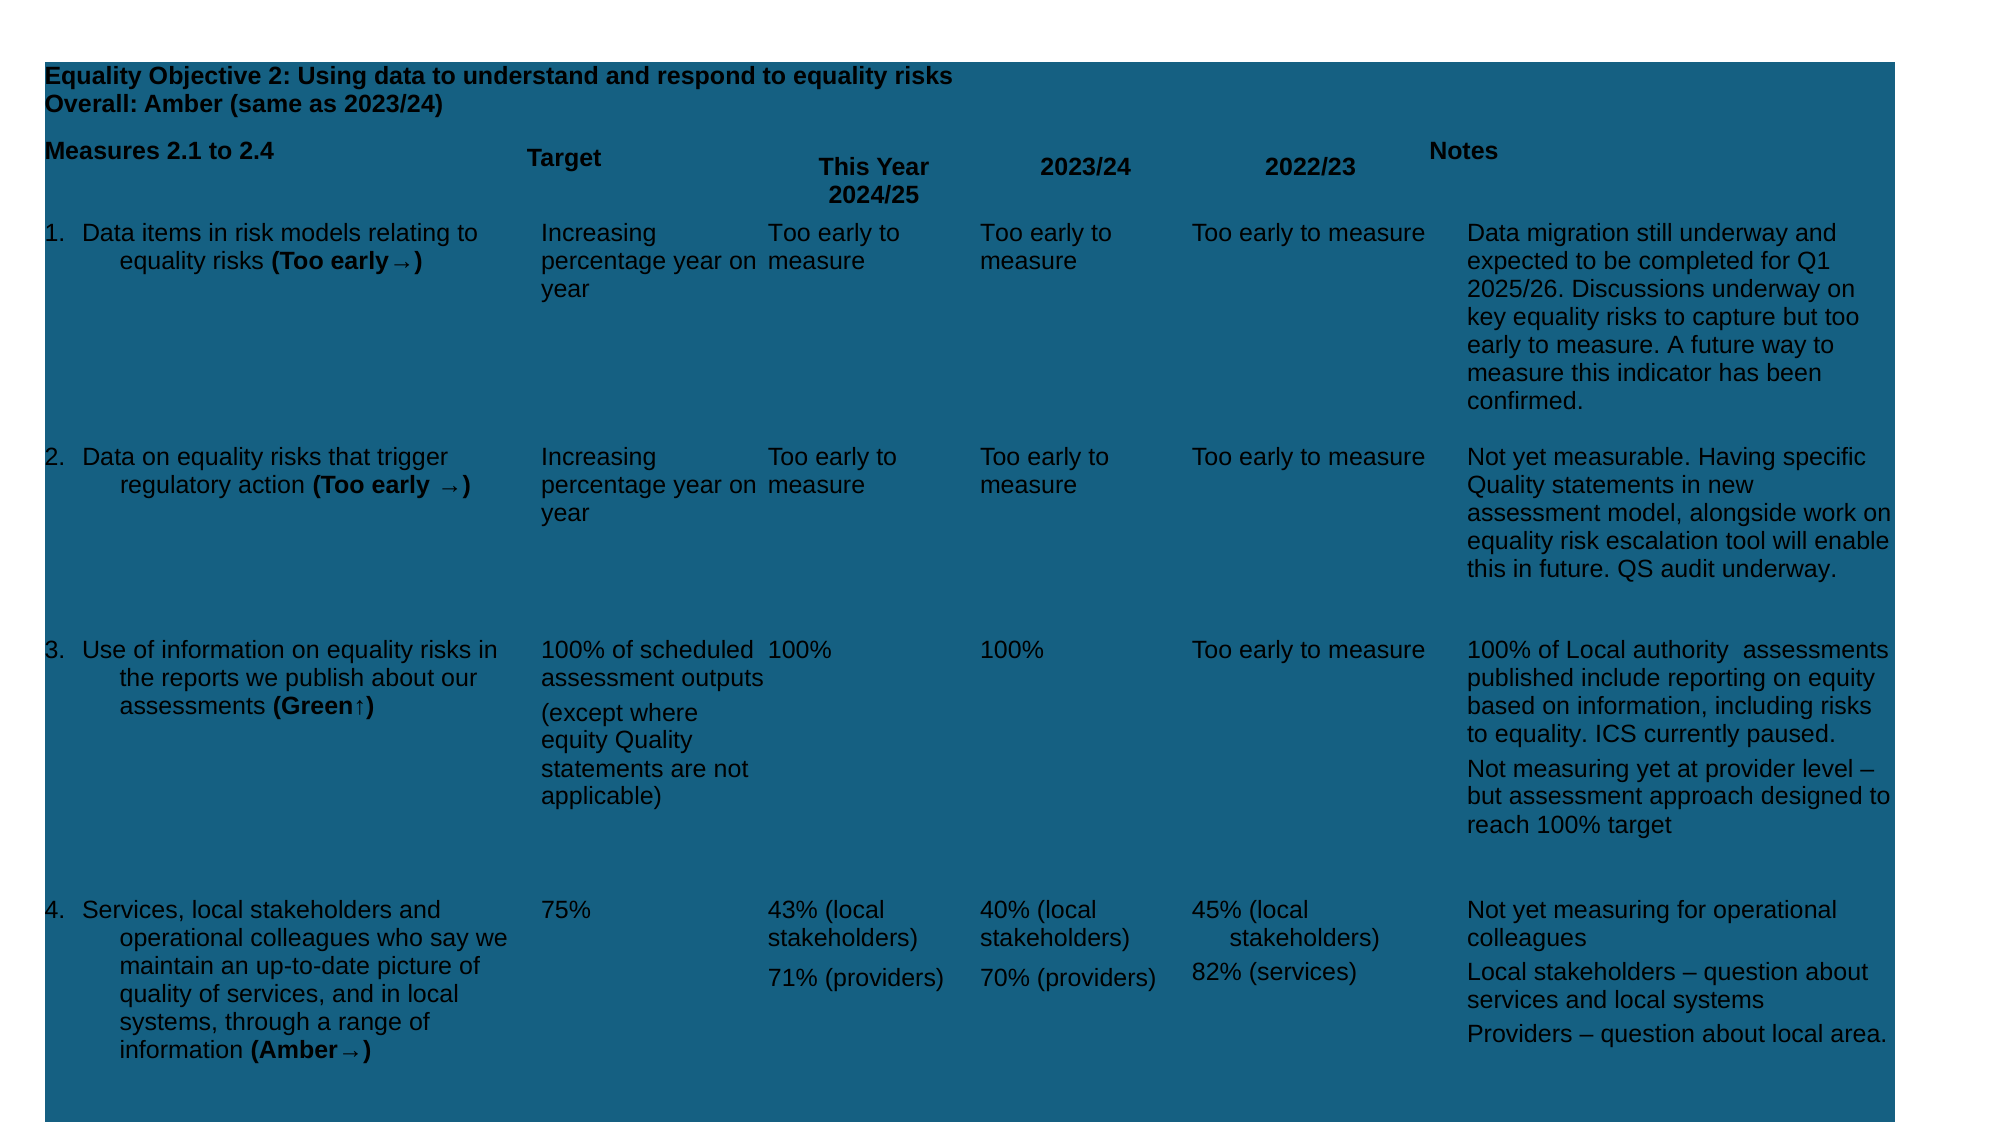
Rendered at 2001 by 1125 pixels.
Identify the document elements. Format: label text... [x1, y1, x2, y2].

title Measures of Success by Equality Objective 2022/25 EO2 [30, 28, 1956, 111]
table_cell 2022/23 [1192, 137, 1429, 219]
table_cell Services, local stakeholders and operational colleagues who say we maintain an up-to-date picture of quality of services, and in local systems, through a range of information (Amber→) [45, 896, 527, 1122]
table_cell Data on equality risks that trigger regulatory action (Too early →) [45, 442, 527, 636]
table_cell Not yet measurable. Having specific Quality statements in new assessment model, alongside work on equality risk escalation tool will enable this in future. QS audit underway. [1429, 442, 1895, 636]
table_cell Too early to measure [980, 442, 1192, 636]
table_cell 100% [768, 636, 980, 896]
table_cell Data items in risk models relating to equality risks (Too early→) [45, 219, 527, 442]
table_cell Increasing percentage year on year [527, 442, 768, 636]
table_cell Too early to measure [1192, 442, 1429, 636]
table_cell 2023/24 [980, 137, 1192, 219]
table_cell 43% (local stakeholders) 71% (providers) [768, 896, 980, 1122]
table_cell Too early to measure [1192, 219, 1429, 442]
table_cell Notes [1429, 137, 1895, 219]
table_cell 100% [980, 636, 1192, 896]
table_cell Too early to measure [1192, 636, 1429, 896]
table_cell 75% [527, 896, 768, 1122]
table_cell Target [527, 137, 768, 219]
table_cell Increasing percentage year on year [527, 219, 768, 442]
table_cell Use of information on equality risks in the reports we publish about our assessments (Green↑) [45, 636, 527, 896]
table_cell 40% (local stakeholders) 70% (providers) [980, 896, 1192, 1122]
table_cell Not yet measuring for operational colleagues Local stakeholders – question about services and local systems Providers – question about local area. [1429, 896, 1895, 1122]
table_cell 100% of scheduled assessment outputs (except where equity Quality statements are not applicable) [527, 636, 768, 896]
table_cell 45% (local stakeholders) 82% (services) [1192, 896, 1429, 1122]
table_cell This Year 2024/25 [768, 137, 980, 219]
table_cell Too early to measure [768, 219, 980, 442]
table_cell Too early to measure [980, 219, 1192, 442]
table_cell Too early to measure [768, 442, 980, 636]
table_cell Data migration still underway and expected to be completed for Q1 2025/26. Discussions underway on key equality risks to capture but too early to measure. A future way to measure this indicator has been confirmed. [1429, 219, 1895, 442]
table_header Equality Objective 2: Using data to understand and respond to equality risks Overall: Amber (same as 2023/24) [45, 62, 1895, 137]
table_cell Measures 2.1 to 2.4 [45, 137, 527, 219]
table_cell 100% of Local authority assessments published include reporting on equity based on information, including risks to equality. ICS currently paused. Not measuring yet at provider level – but assessment approach designed to reach 100% target [1429, 636, 1895, 896]
